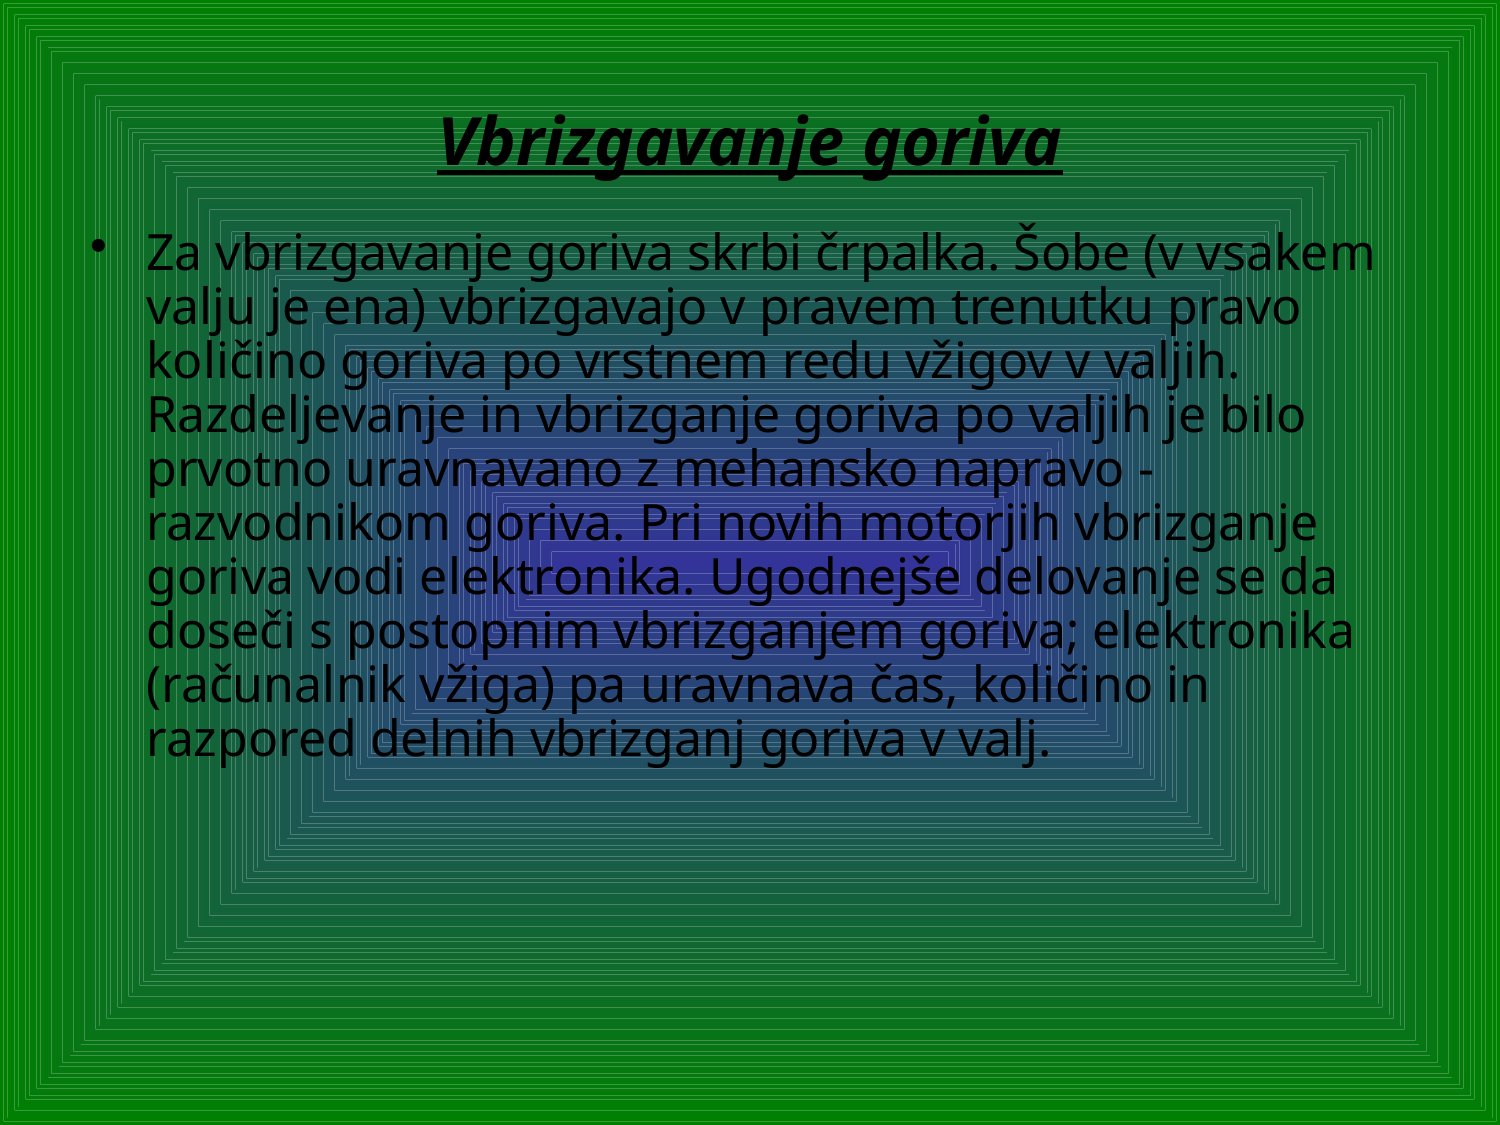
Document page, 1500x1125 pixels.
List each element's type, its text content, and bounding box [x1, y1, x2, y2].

title Vbrizgavanje goriva [75, 45, 1425, 220]
list Za vbrizgavanje goriva skrbi črpalka. Šobe (v vsakem valju je ena) vbrizgavajo v pravem trenutku pravo količino goriva po vrstnem redu vžigov v valjih. Razdeljevanje in vbrizganje goriva po valjih je bilo prvotno uravnavano z mehansko napravo - razvodnikom goriva. Pri novih motorjih vbrizganje goriva vodi elektronika. Ugodnejše delovanje se da doseči s postopnim vbrizganjem goriva; elektronika (računalnik vžiga) pa uravnava čas, količino in razpored delnih vbrizganj goriva v valj. [75, 220, 1425, 1005]
